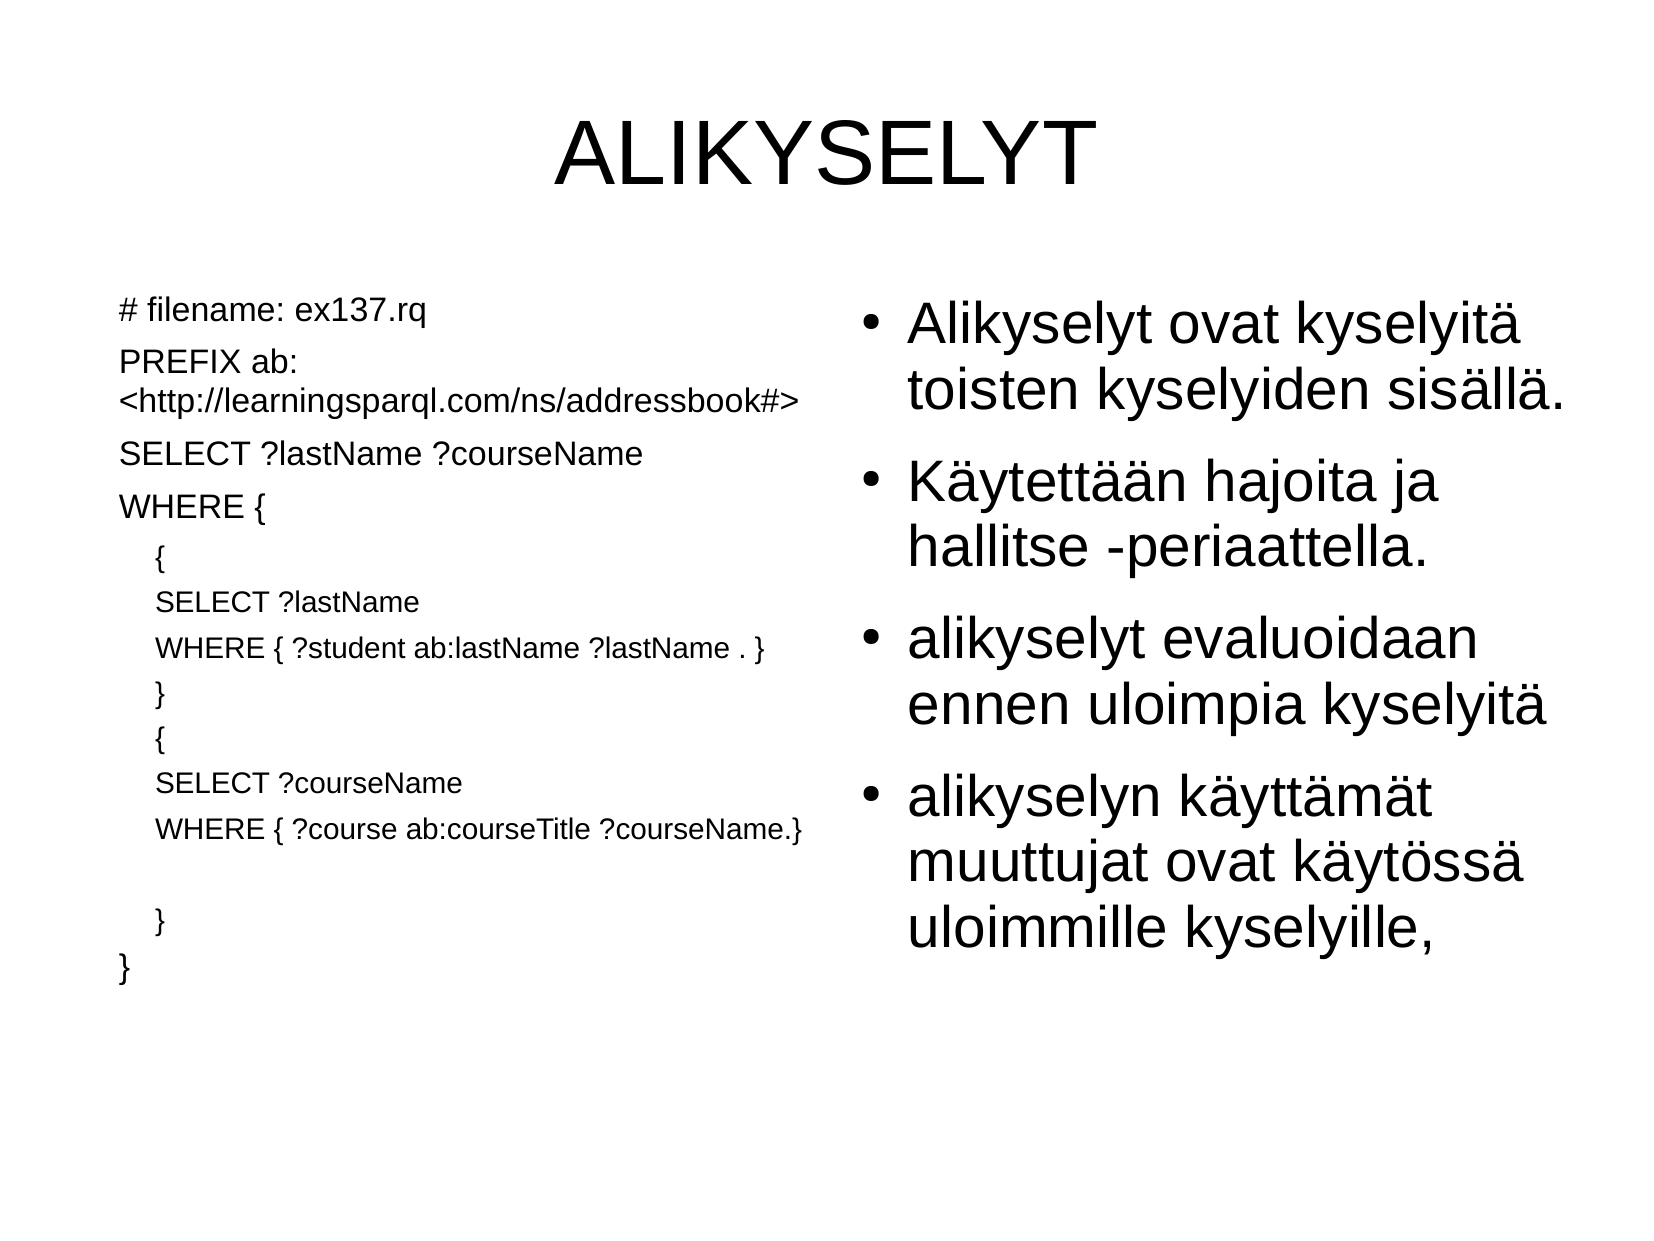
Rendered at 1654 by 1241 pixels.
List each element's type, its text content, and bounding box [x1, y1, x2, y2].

list # filename: ex137.rq PREFIX ab: <http://learningsparql.com/ns/addressbook#> SELECT ?lastName ?courseName WHERE { { SELECT ?lastName WHERE { ?student ab:lastName ?lastName . } } { SELECT ?courseName WHERE { ?course ab:courseTitle ?courseName.} } } [82, 290, 809, 1010]
list Alikyselyt ovat kyselyitä toisten kyselyiden sisällä. Käytettään hajoita ja hallitse -periaattella. alikyselyt evaluoidaan ennen uloimpia kyselyitä alikyselyn käyttämät muuttujat ovat käytössä uloimmille kyselyille, [845, 290, 1572, 1010]
title ALIKYSELYT [82, 49, 1571, 257]
